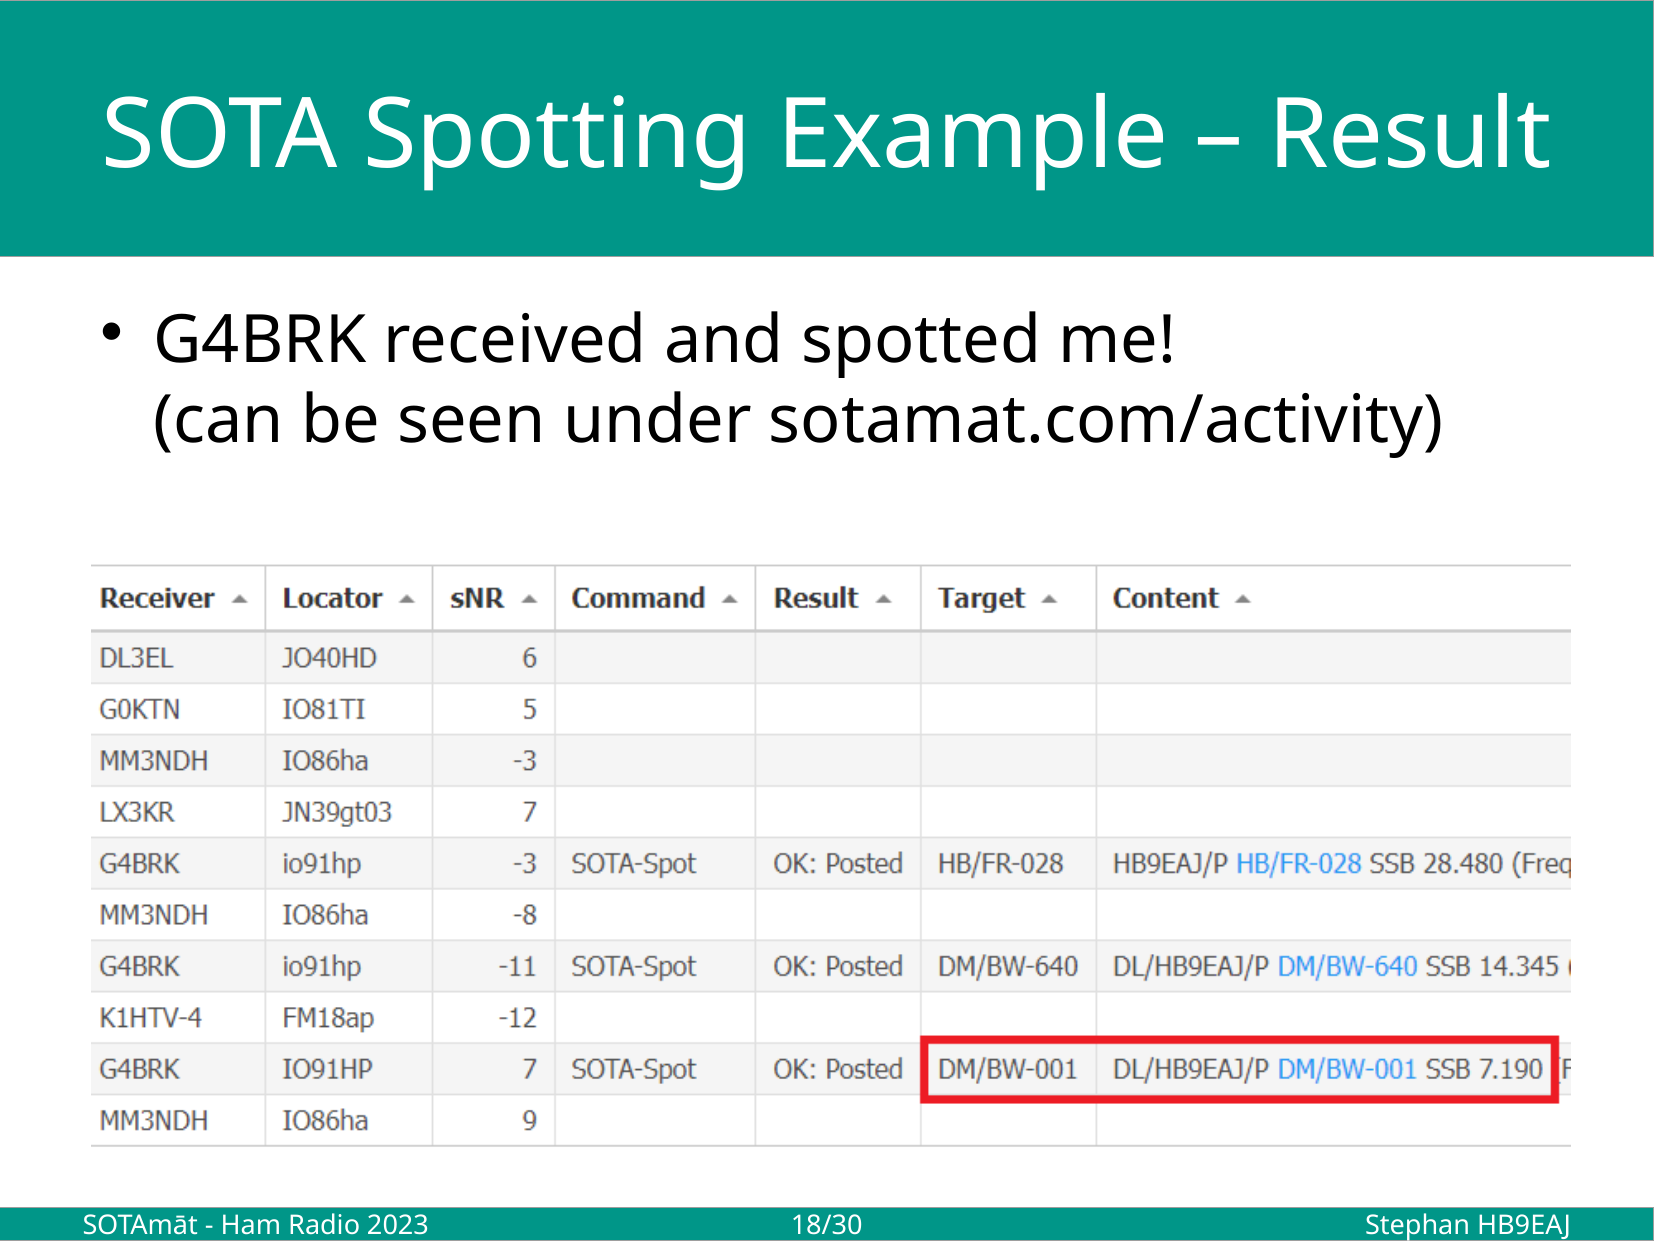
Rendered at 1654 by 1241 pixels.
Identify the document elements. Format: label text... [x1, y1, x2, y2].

title SOTA Spotting Example – Result [82, 0, 1571, 257]
list G4BRK received and spotted me! (can be seen under sotamat.com/activity) [82, 295, 1571, 1181]
picture [91, 560, 1571, 1152]
